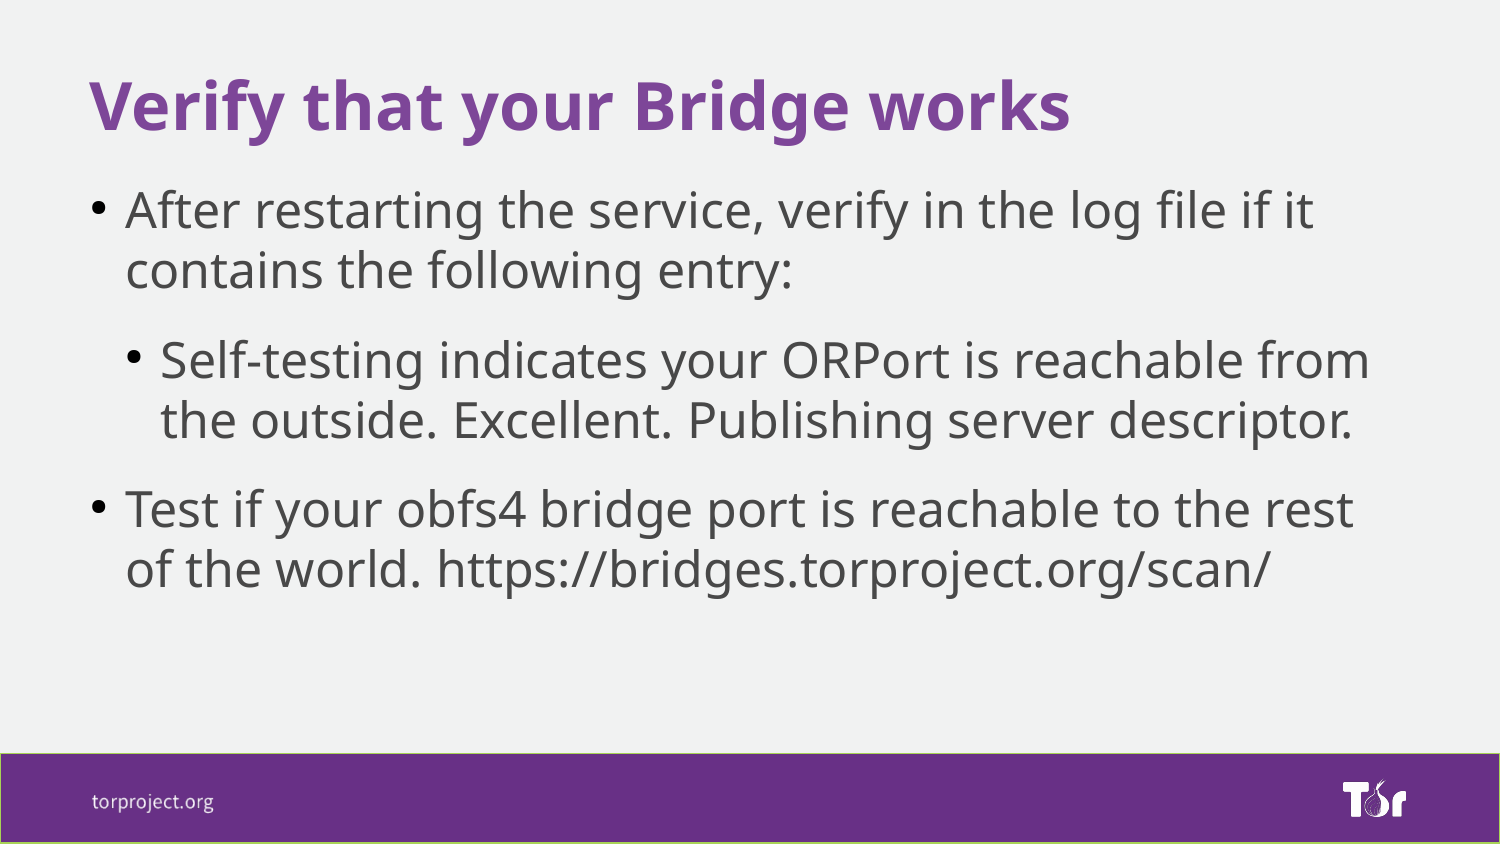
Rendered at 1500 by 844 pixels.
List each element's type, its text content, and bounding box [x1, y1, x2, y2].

text_box Verify that your Bridge works [75, 33, 1425, 171]
text_box After restarting the service, verify in the log file if it contains the following entry: Self-testing indicates your ORPort is reachable from the outside. Excellent. Publishing server descriptor. Test if your obfs4 bridge port is reachable to the rest of the world. https://bridges.torproject.org/scan/ [75, 171, 1425, 728]
picture [75, 780, 604, 821]
picture [1343, 778, 1406, 817]
